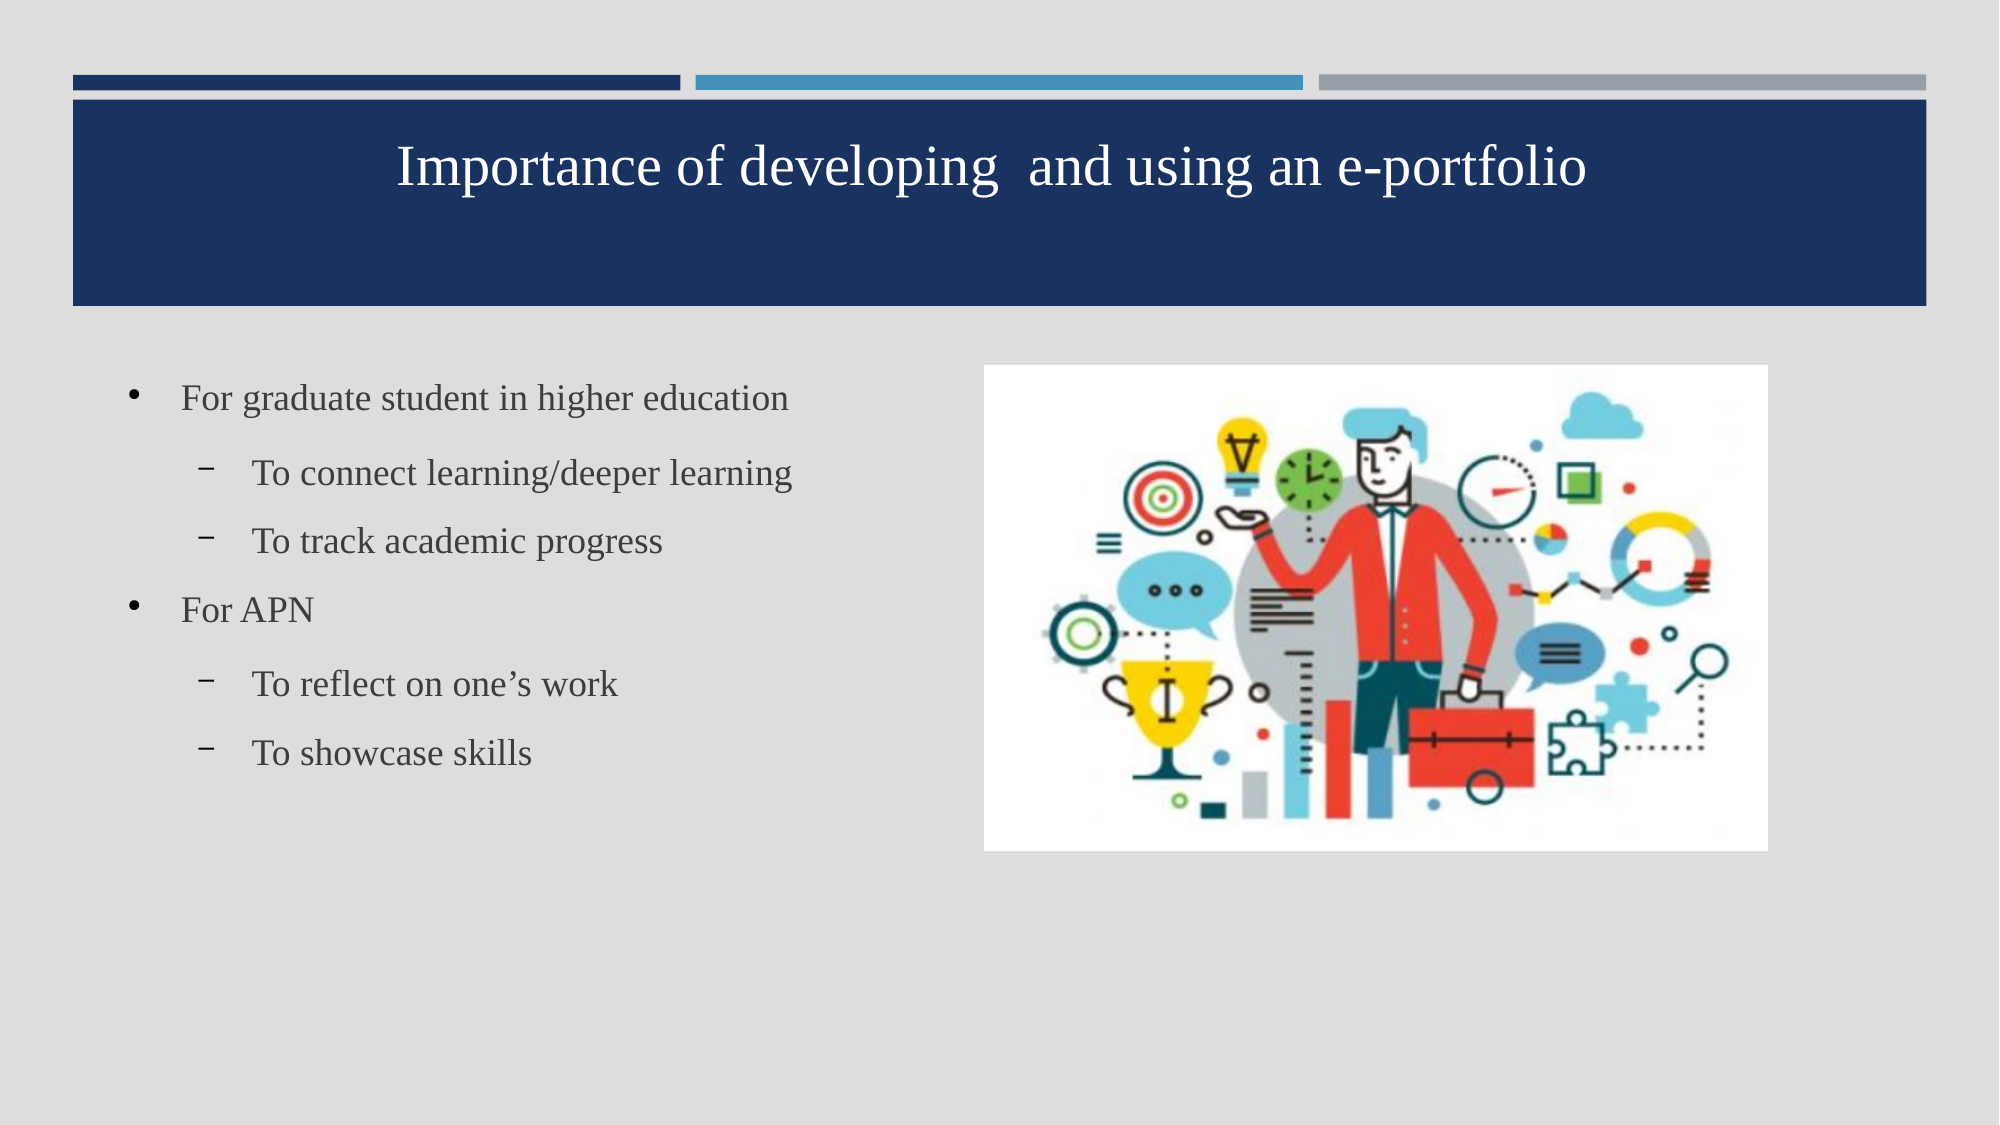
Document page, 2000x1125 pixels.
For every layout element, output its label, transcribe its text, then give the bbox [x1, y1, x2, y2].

list For graduate student in higher education To connect learning/deeper learning To track academic progress For APN To reflect on one’s work To showcase skills [95, 365, 985, 962]
title Importance of developing and using an e-portfolio [95, 119, 1905, 282]
picture [984, 365, 1768, 851]
